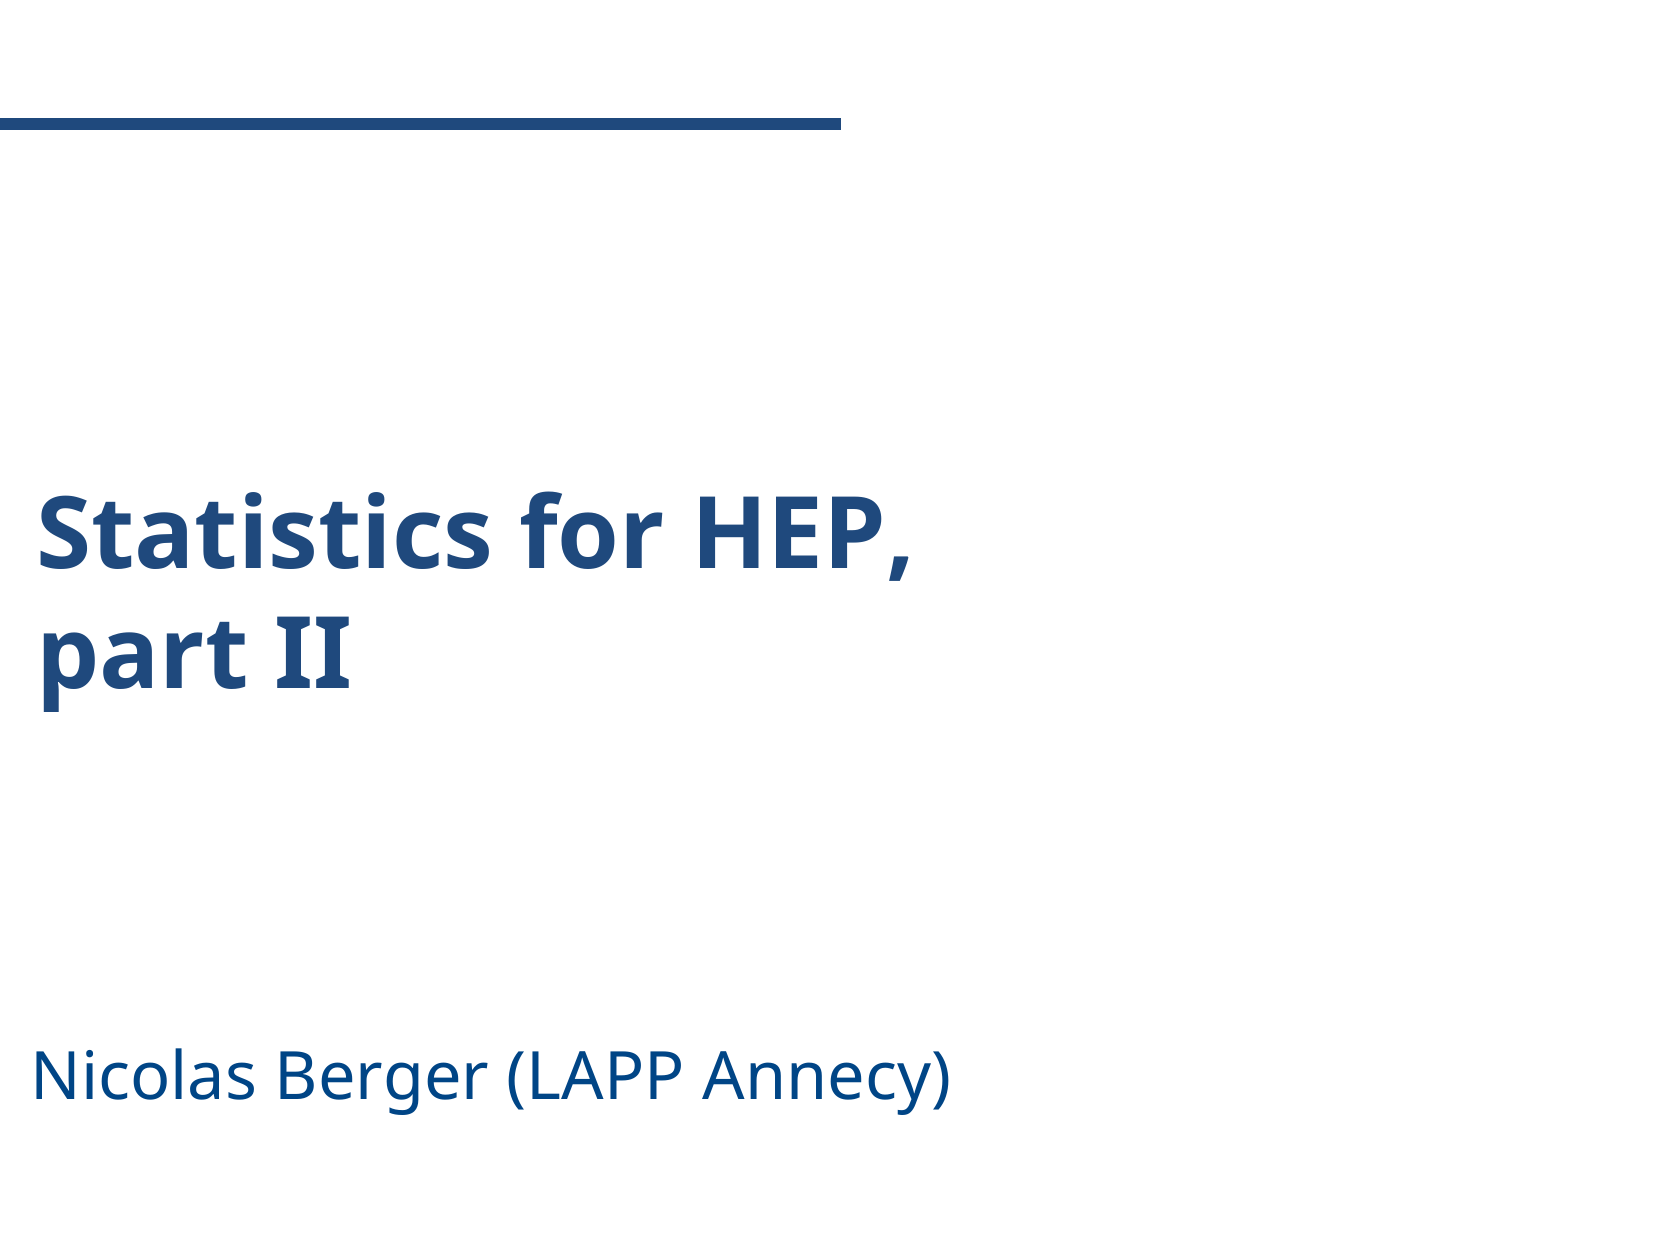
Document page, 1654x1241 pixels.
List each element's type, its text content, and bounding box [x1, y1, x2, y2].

title Statistics for HEP, part II [21, 461, 1051, 717]
subtitle Nicolas Berger (LAPP Annecy) [30, 1020, 1233, 1126]
